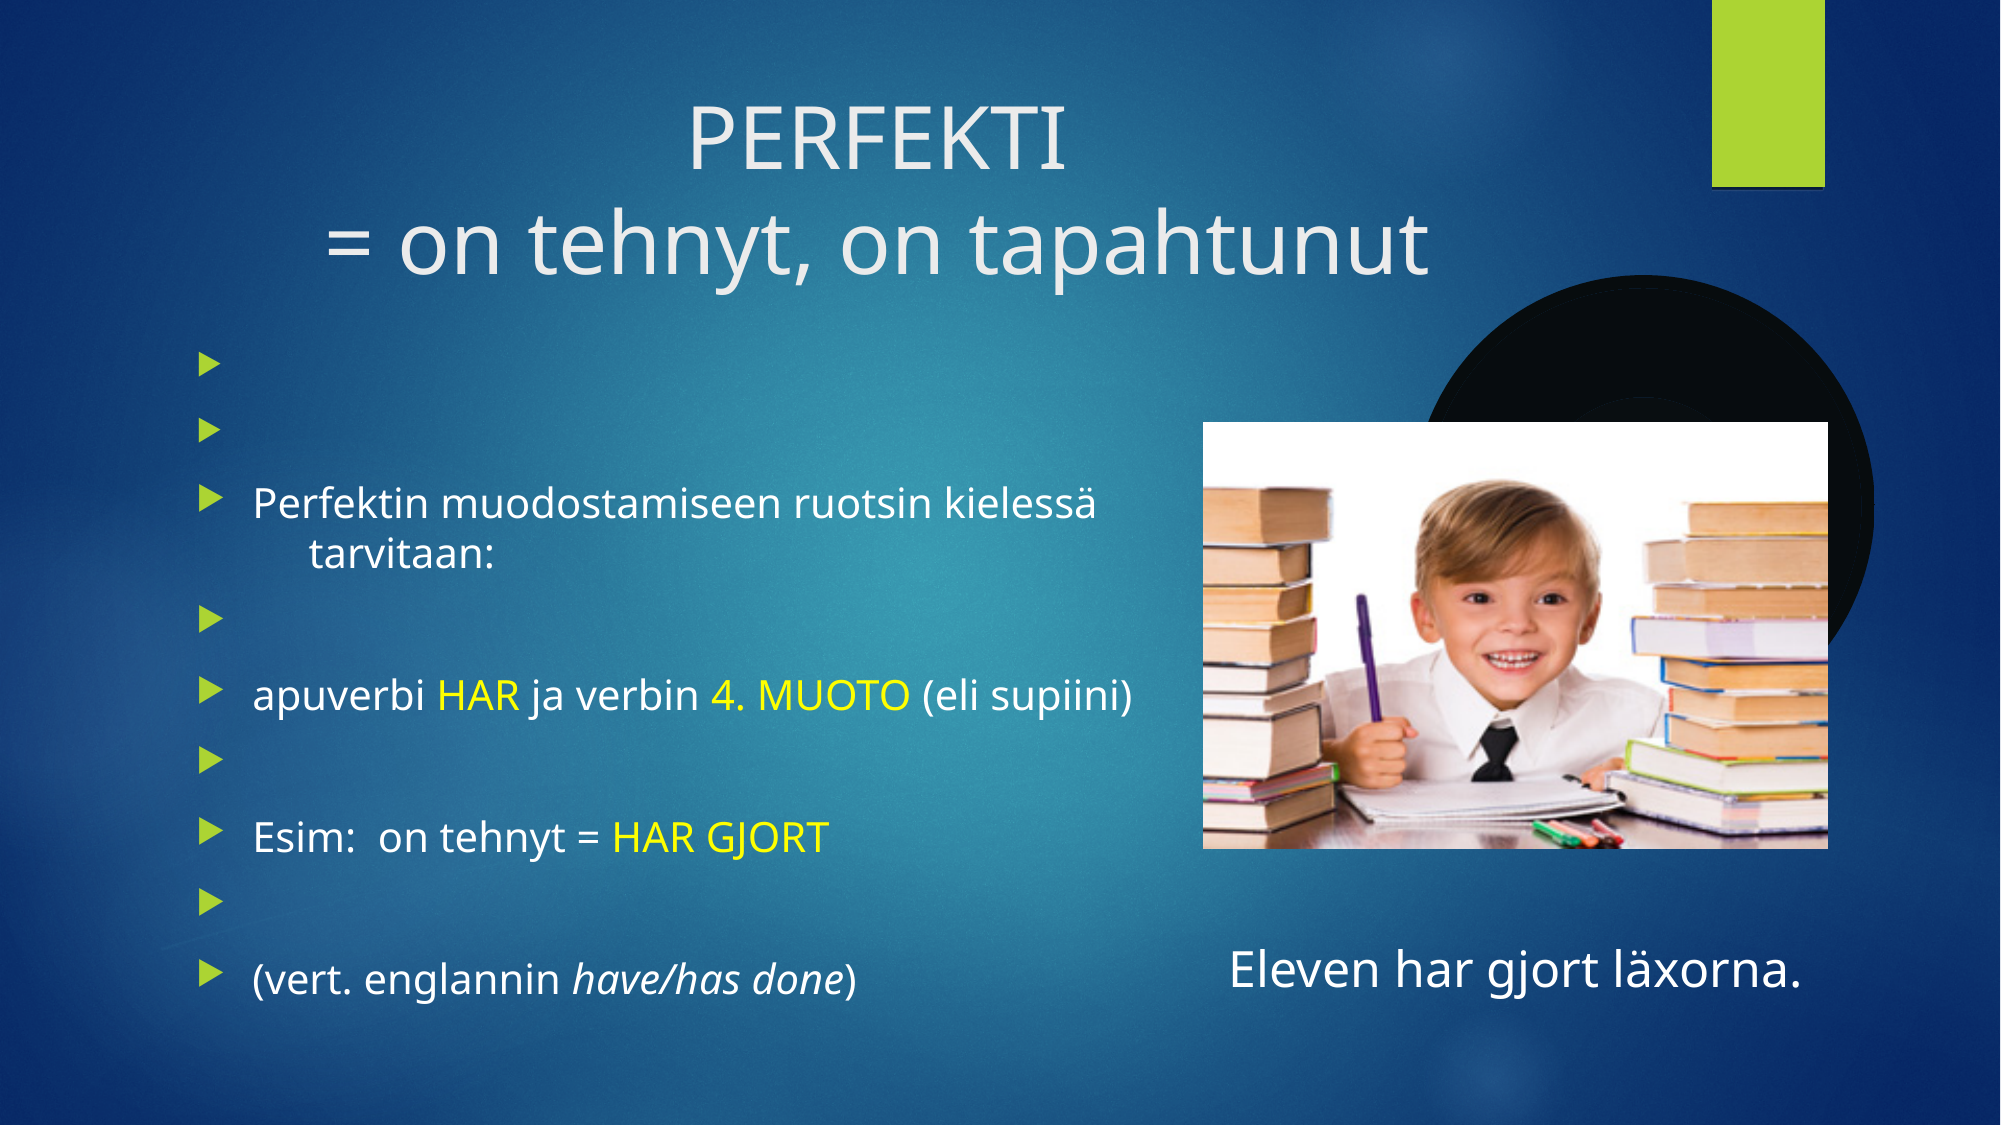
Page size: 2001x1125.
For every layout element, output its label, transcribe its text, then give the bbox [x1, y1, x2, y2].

list Perfektin muodostamiseen ruotsin kielessä tarvitaan: apuverbi HAR ja verbin 4. MUOTO (eli supiini) Esim: on tehnyt = HAR GJORT (vert. englannin have/has done) [181, 338, 1174, 1027]
text_box Eleven har gjort läxorna. [1203, 929, 1828, 1006]
picture [1203, 422, 1828, 849]
title PERFEKTI = on tehnyt, on tapahtunut [106, 74, 1649, 305]
